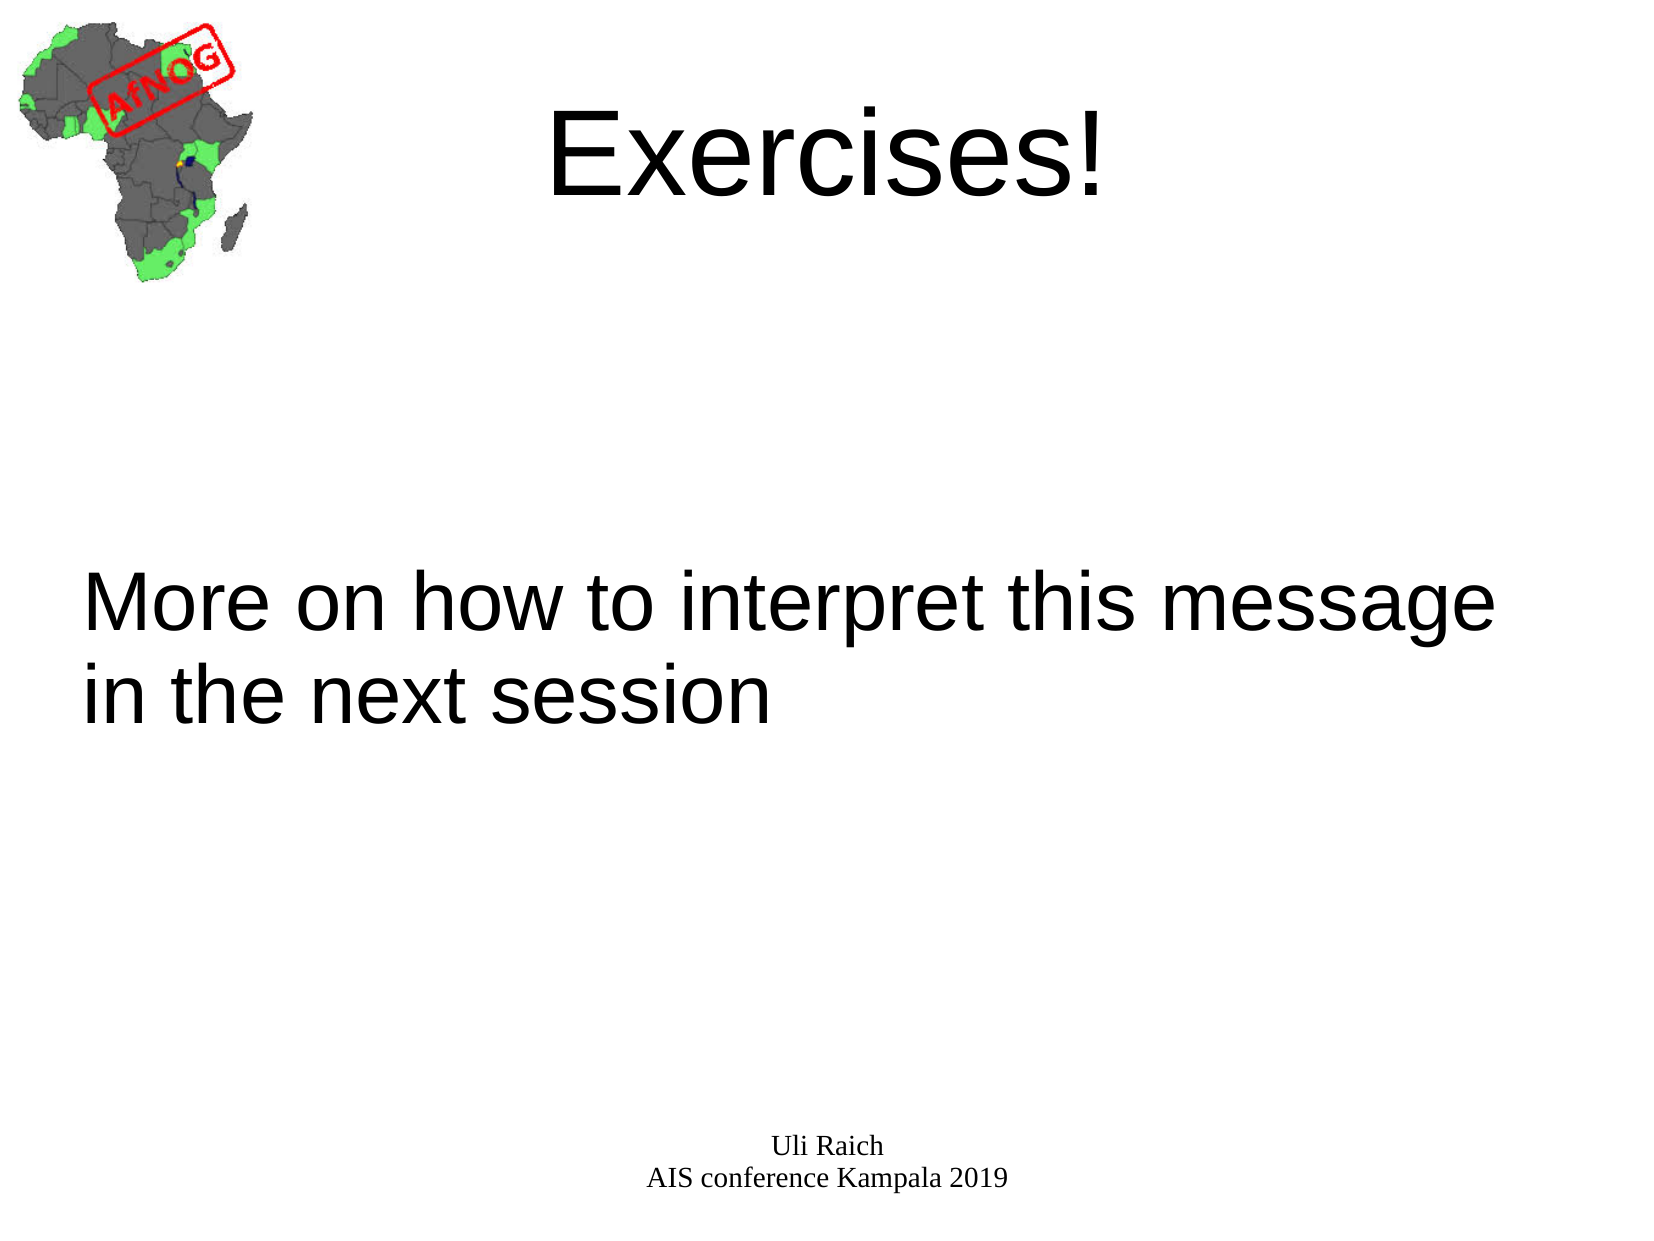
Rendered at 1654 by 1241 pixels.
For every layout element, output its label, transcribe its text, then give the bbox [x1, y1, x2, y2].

list More on how to interpret this message in the next session [82, 555, 1571, 1010]
picture [9, 0, 259, 291]
title Exercises! [82, 49, 1571, 257]
